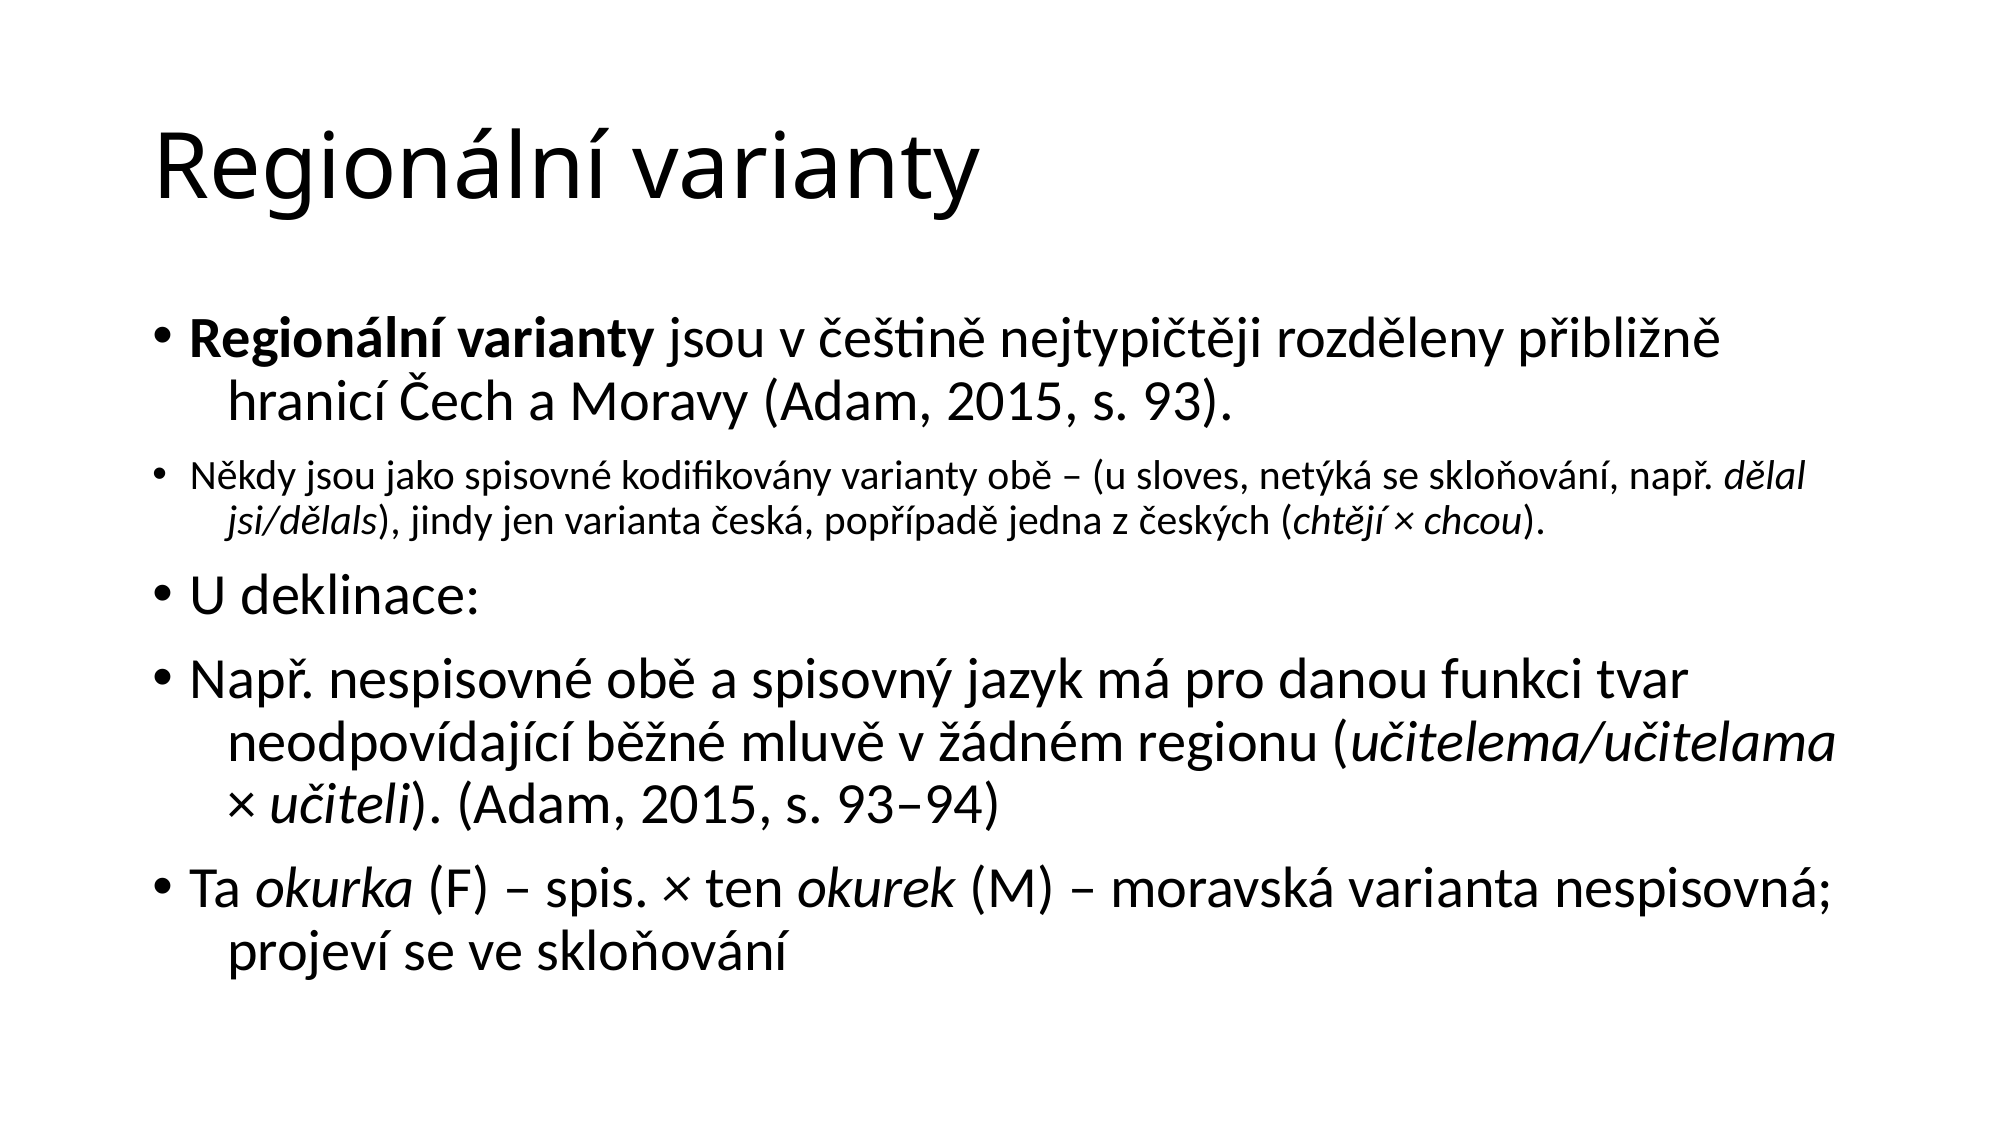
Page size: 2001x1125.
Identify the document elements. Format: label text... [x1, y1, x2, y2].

list Regionální varianty jsou v češtině nejtypičtěji rozděleny přibližně hranicí Čech a Moravy (Adam, 2015, s. 93). Někdy jsou jako spisovné kodifikovány varianty obě – (u sloves, netýká se skloňování, např. dělal jsi/dělals), jindy jen varianta česká, popřípadě jedna z českých (chtějí × chcou). U deklinace: Např. nespisovné obě a spisovný jazyk má pro danou funkci tvar neodpovídající běžné mluvě v žádném regionu (učitelema/učitelama × učiteli). (Adam, 2015, s. 93–94) Ta okurka (F) – spis. × ten okurek (M) – moravská varianta nespisovná; projeví se ve skloňování [137, 299, 1863, 1014]
title Regionální varianty [137, 59, 1863, 278]
